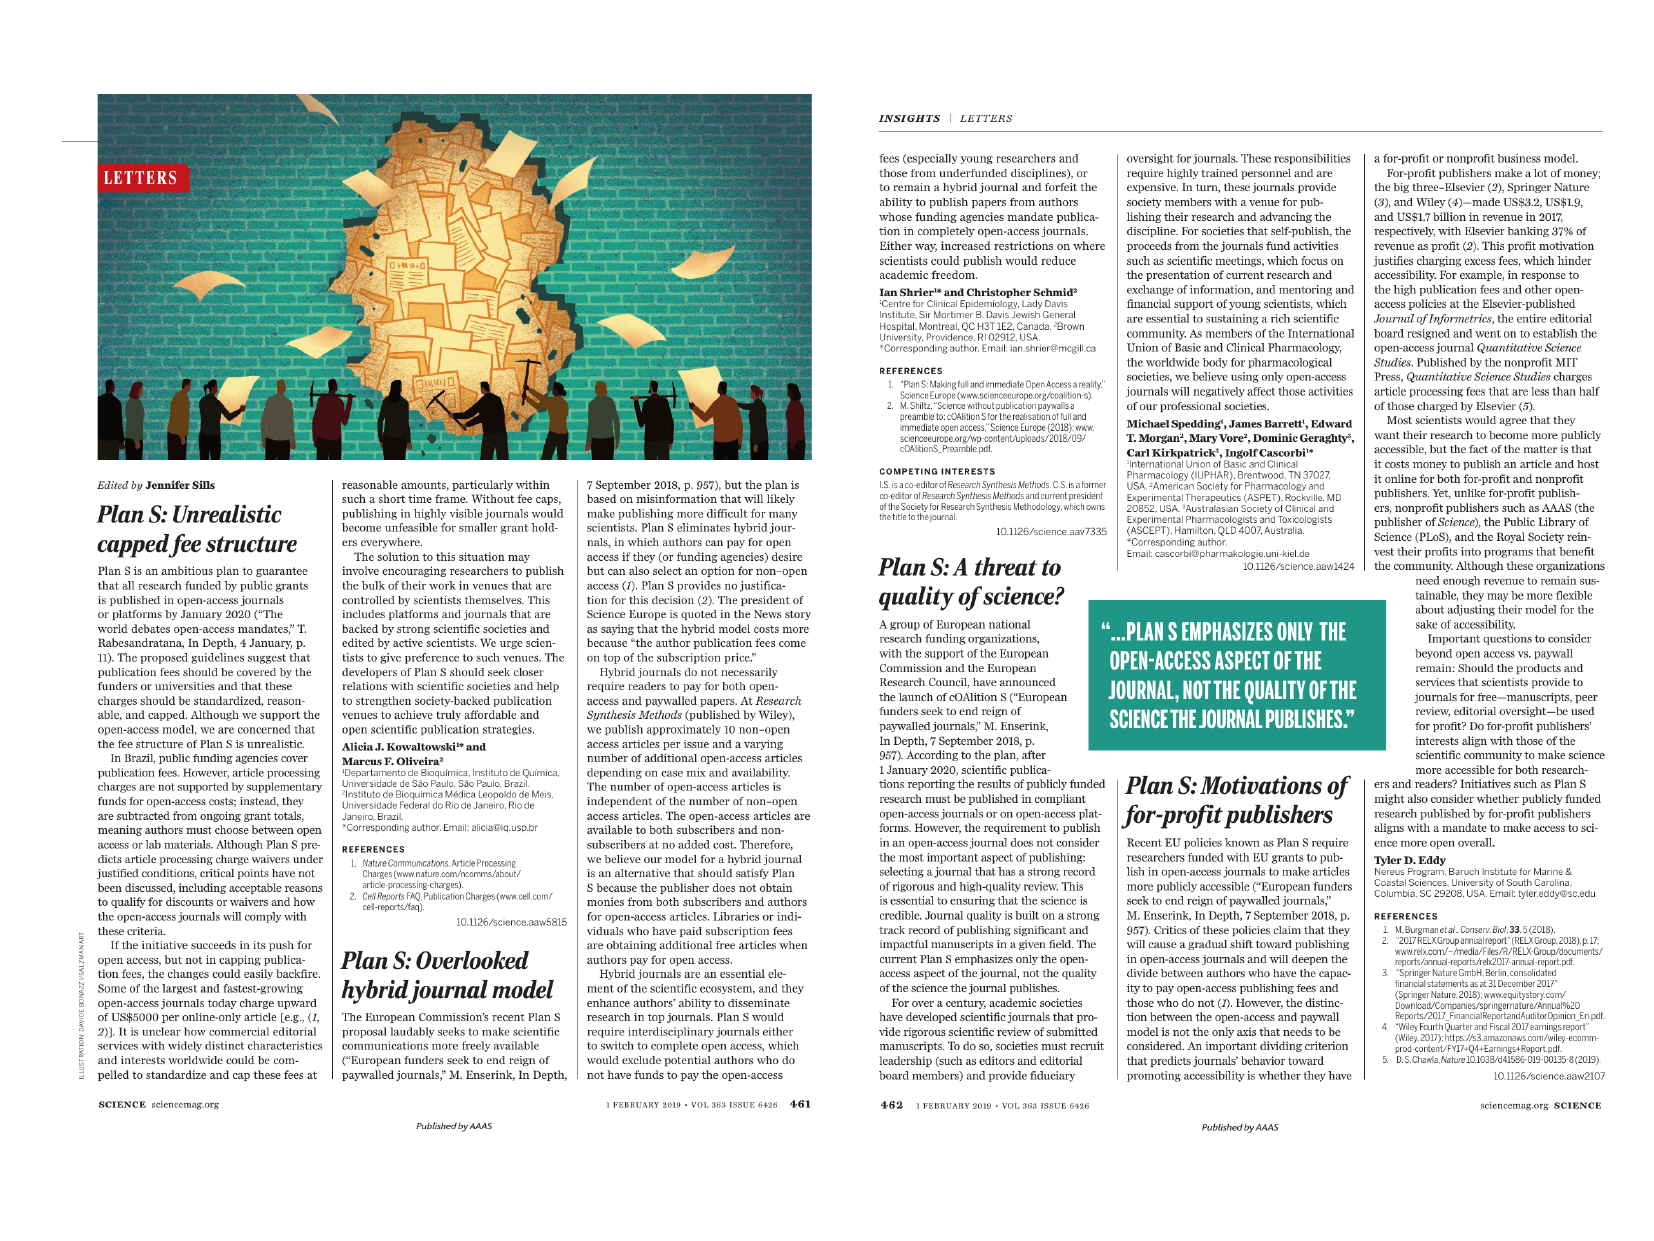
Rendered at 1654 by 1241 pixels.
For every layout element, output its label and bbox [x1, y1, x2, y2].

picture [62, 94, 833, 1134]
picture [862, 97, 1619, 1134]
